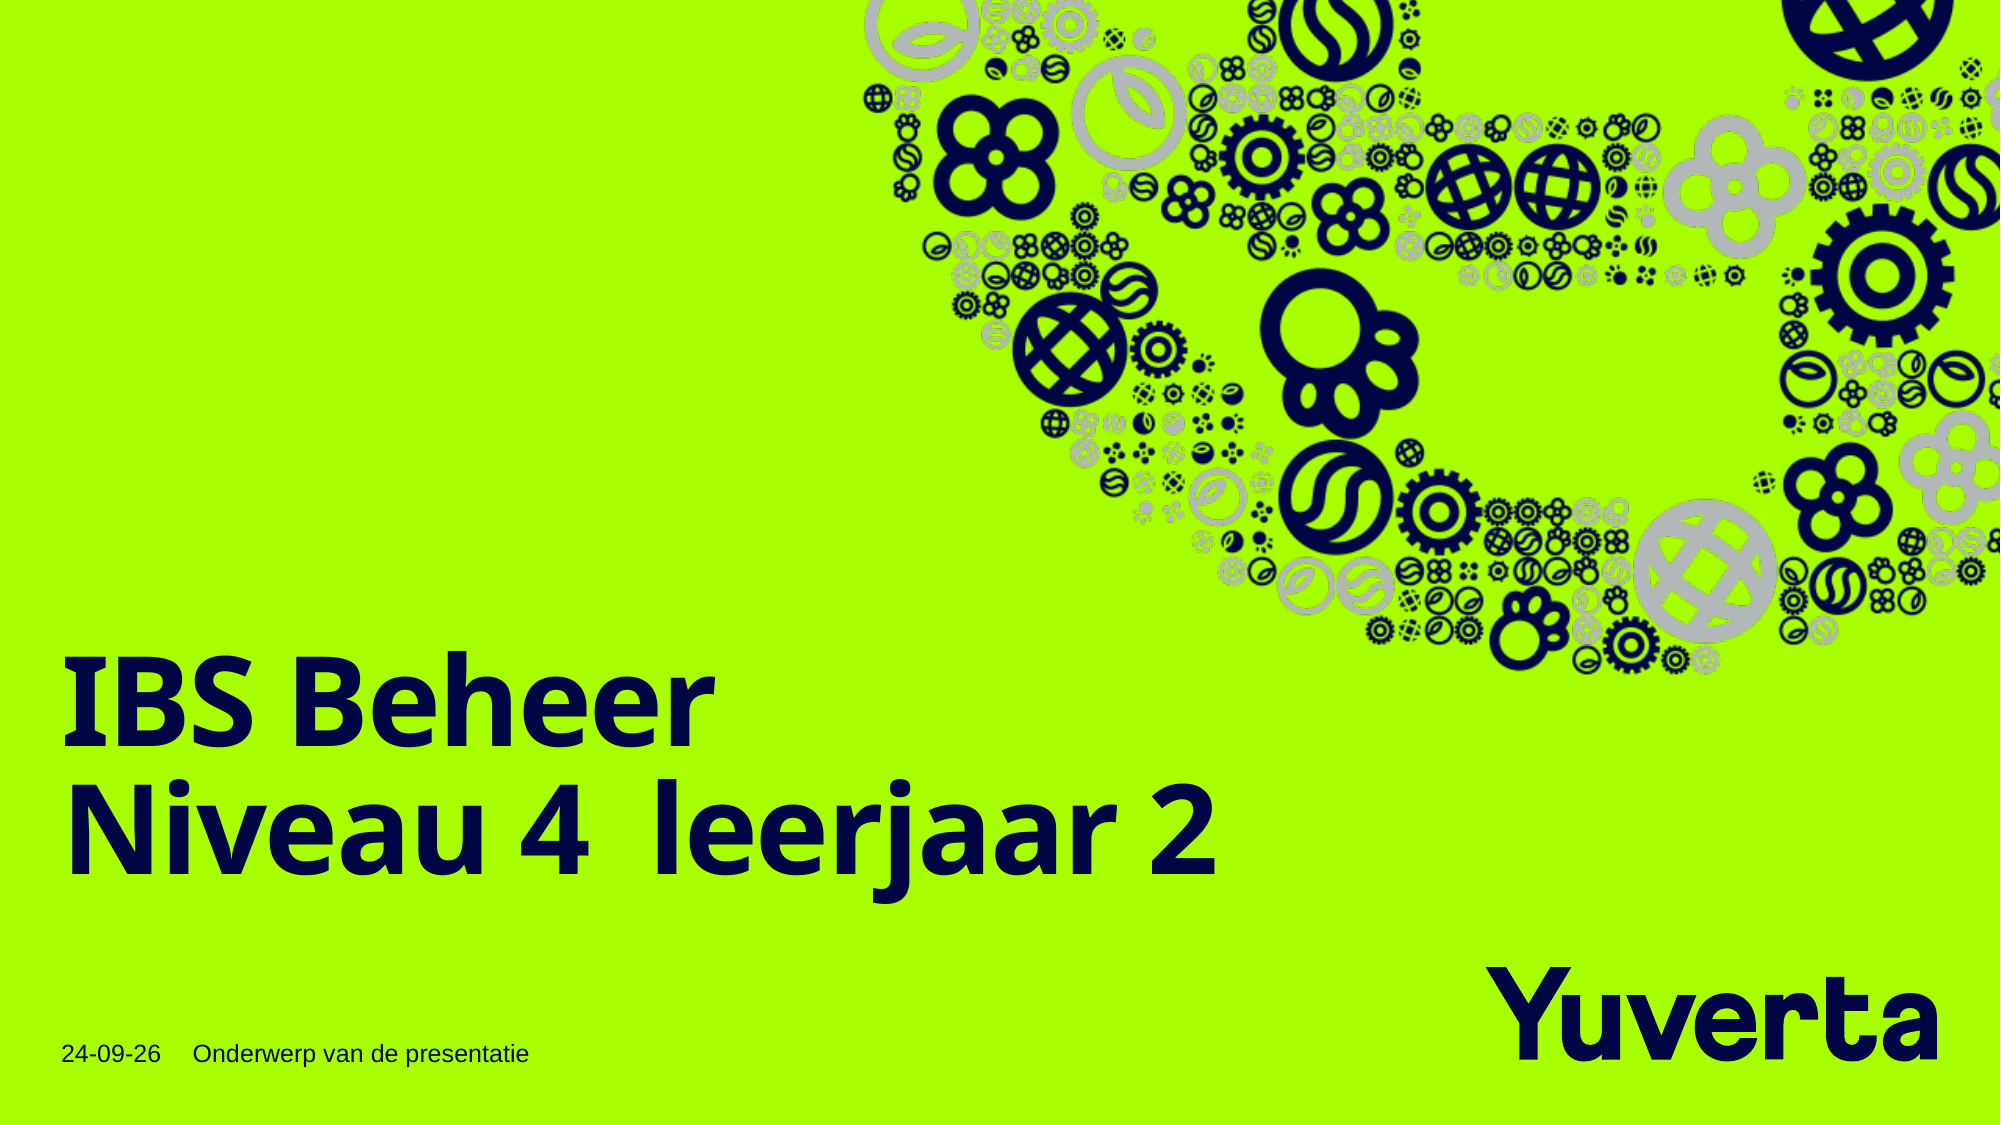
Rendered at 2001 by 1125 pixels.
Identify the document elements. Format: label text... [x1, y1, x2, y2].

title IBS Beheer Niveau 4 leerjaar 2 [60, 492, 1485, 900]
text_box 8-3-2023 [60, 1037, 193, 1074]
text_box Onderwerp van de presentatie [193, 1037, 1000, 1074]
